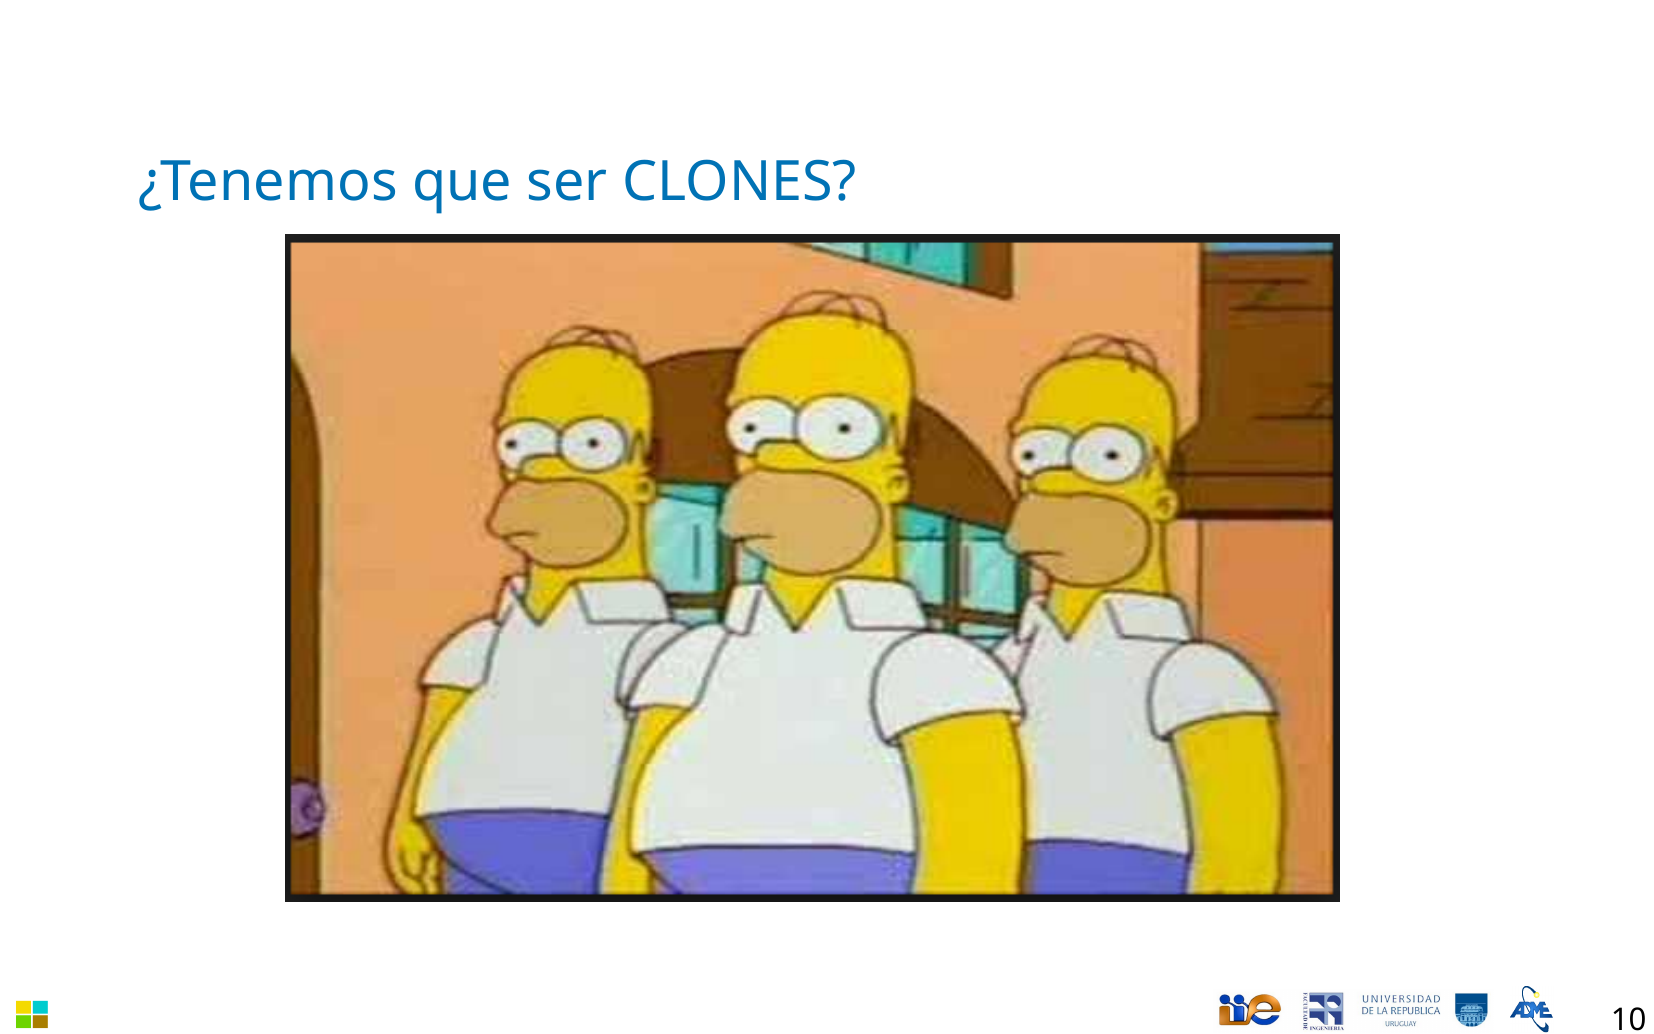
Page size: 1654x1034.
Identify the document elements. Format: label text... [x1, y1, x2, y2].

picture [1510, 986, 1554, 1033]
picture [285, 234, 1340, 902]
picture [15, 1000, 49, 1029]
picture [1213, 989, 1491, 1033]
title ¿Tenemos que ser CLONES? [123, 91, 1530, 265]
